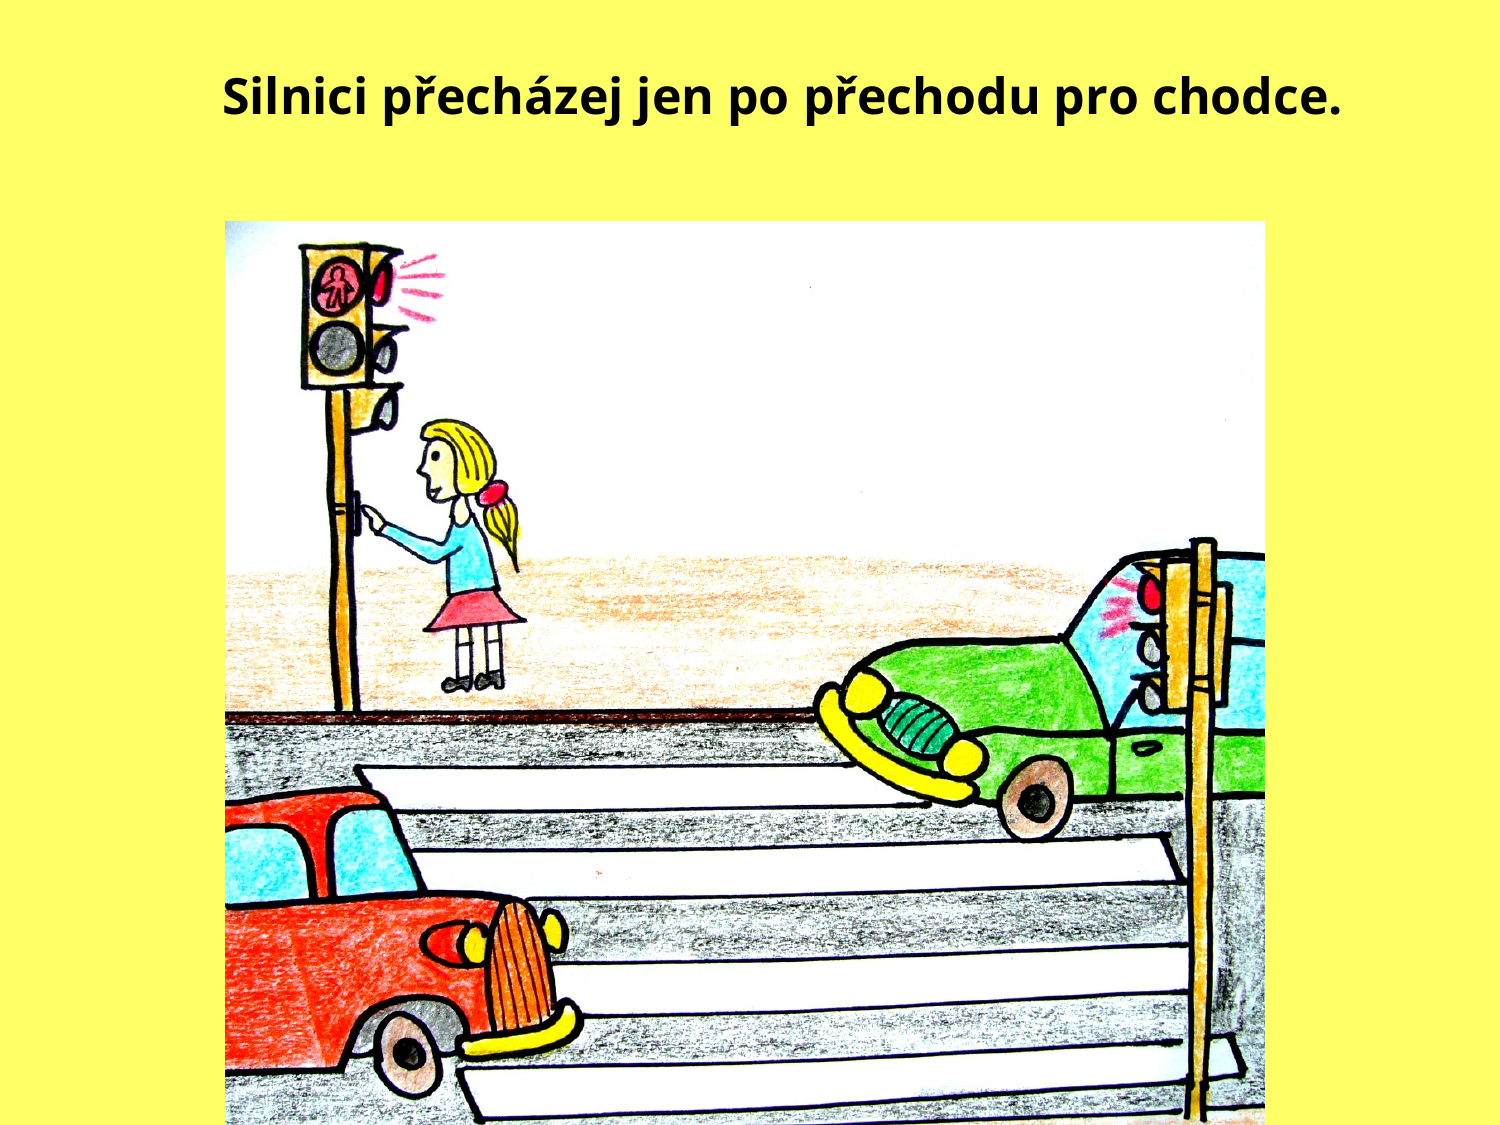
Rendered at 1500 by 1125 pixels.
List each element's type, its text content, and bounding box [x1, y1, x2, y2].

picture [225, 221, 1265, 1125]
text_box Silnici přecházej jen po přechodu pro chodce. [207, 56, 1359, 133]
